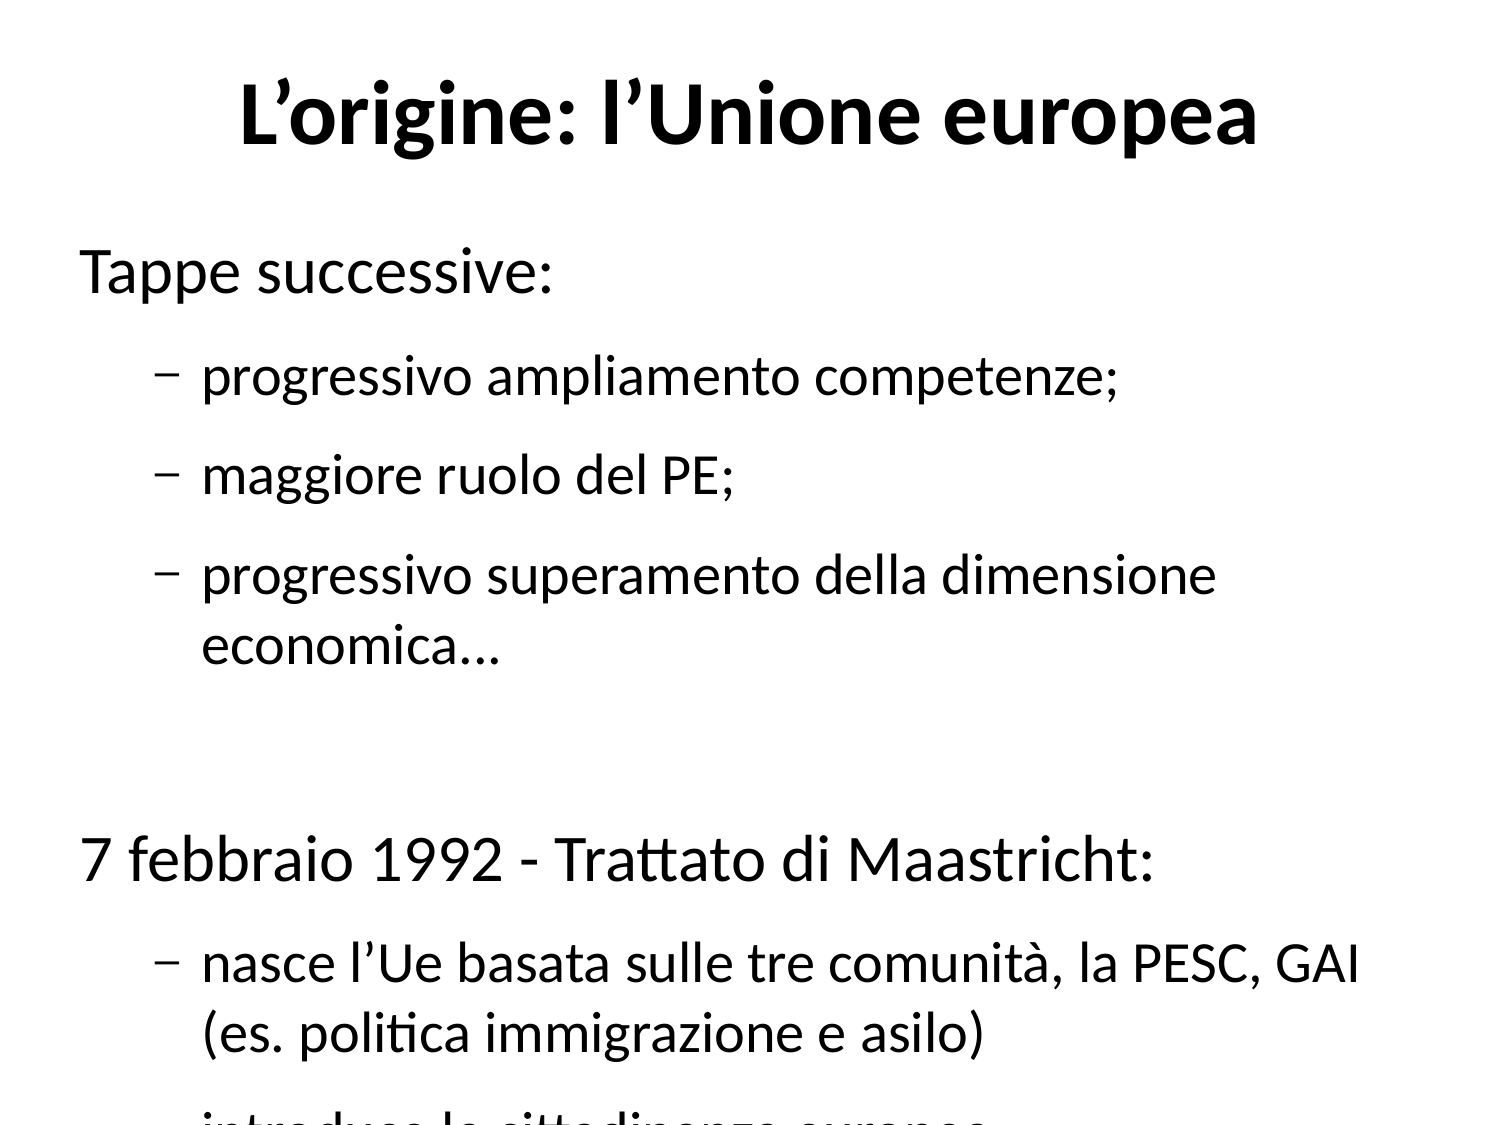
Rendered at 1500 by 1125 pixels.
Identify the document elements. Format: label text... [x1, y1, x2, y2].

list Tappe successive: progressivo ampliamento competenze; maggiore ruolo del PE; progressivo superamento della dimensione economica... 7 febbraio 1992 - Trattato di Maastricht: nasce l’Ue basata sulle tre comunità, la PESC, GAI (es. politica immigrazione e asilo) introduce la cittadinanza europea avvia le fasi per l’introduzione dell’euro Trattati di Amsterdam (1997) e Nizza (2003): comunitarizzazione di settori come immigrazione e asilo, abolizione controlli alle frontiere interne, attenzione ai diritti e politica sociale... [64, 219, 1447, 1094]
title L’origine: l’Unione europea [53, 45, 1447, 197]
